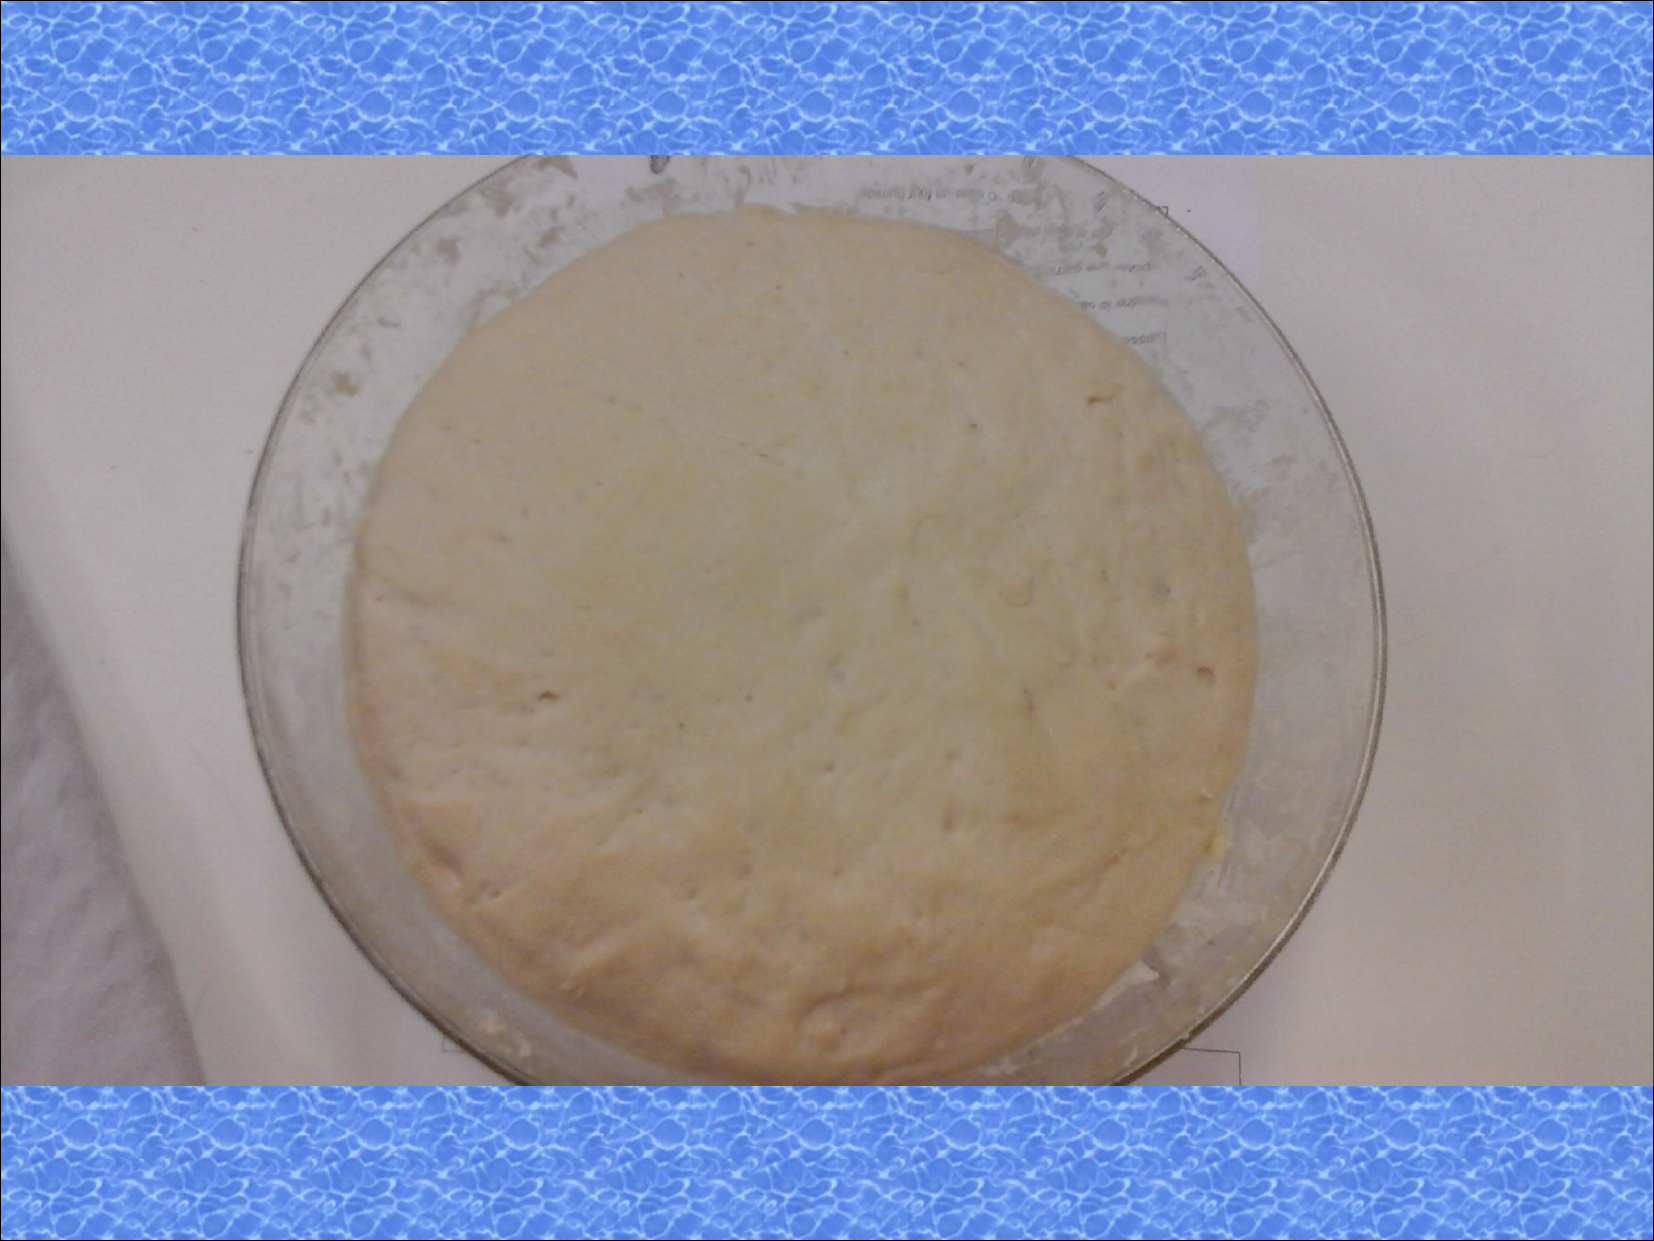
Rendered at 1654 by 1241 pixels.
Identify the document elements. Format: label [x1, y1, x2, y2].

text_box [0, 0, 1654, 1241]
picture [1, 155, 1654, 1086]
